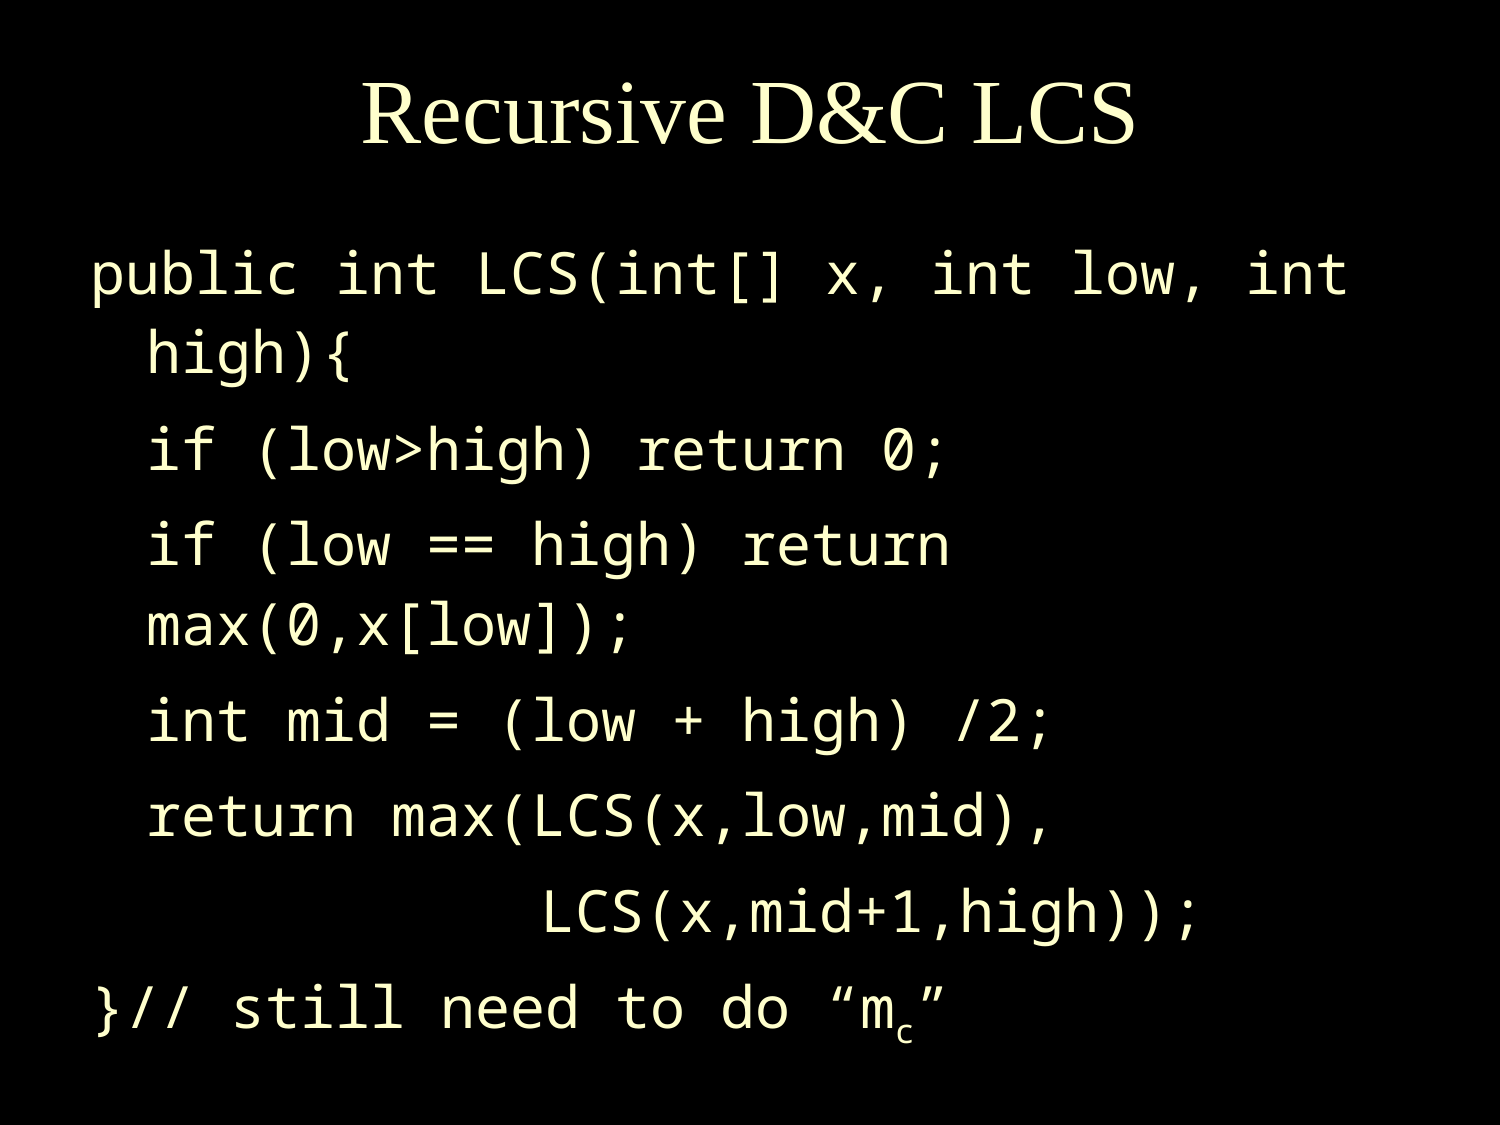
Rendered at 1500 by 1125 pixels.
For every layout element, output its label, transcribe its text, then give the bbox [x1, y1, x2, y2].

title Recursive D&C LCS [22, 37, 1480, 188]
list public int LCS(int[] x, int low, int high){ if (low>high) return 0; if (low == high) return max(0,x[low]); int mid = (low + high) /2; return max(LCS(x,low,mid), LCS(x,mid+1,high)); }// still need to do “mc” [75, 224, 1482, 1032]
